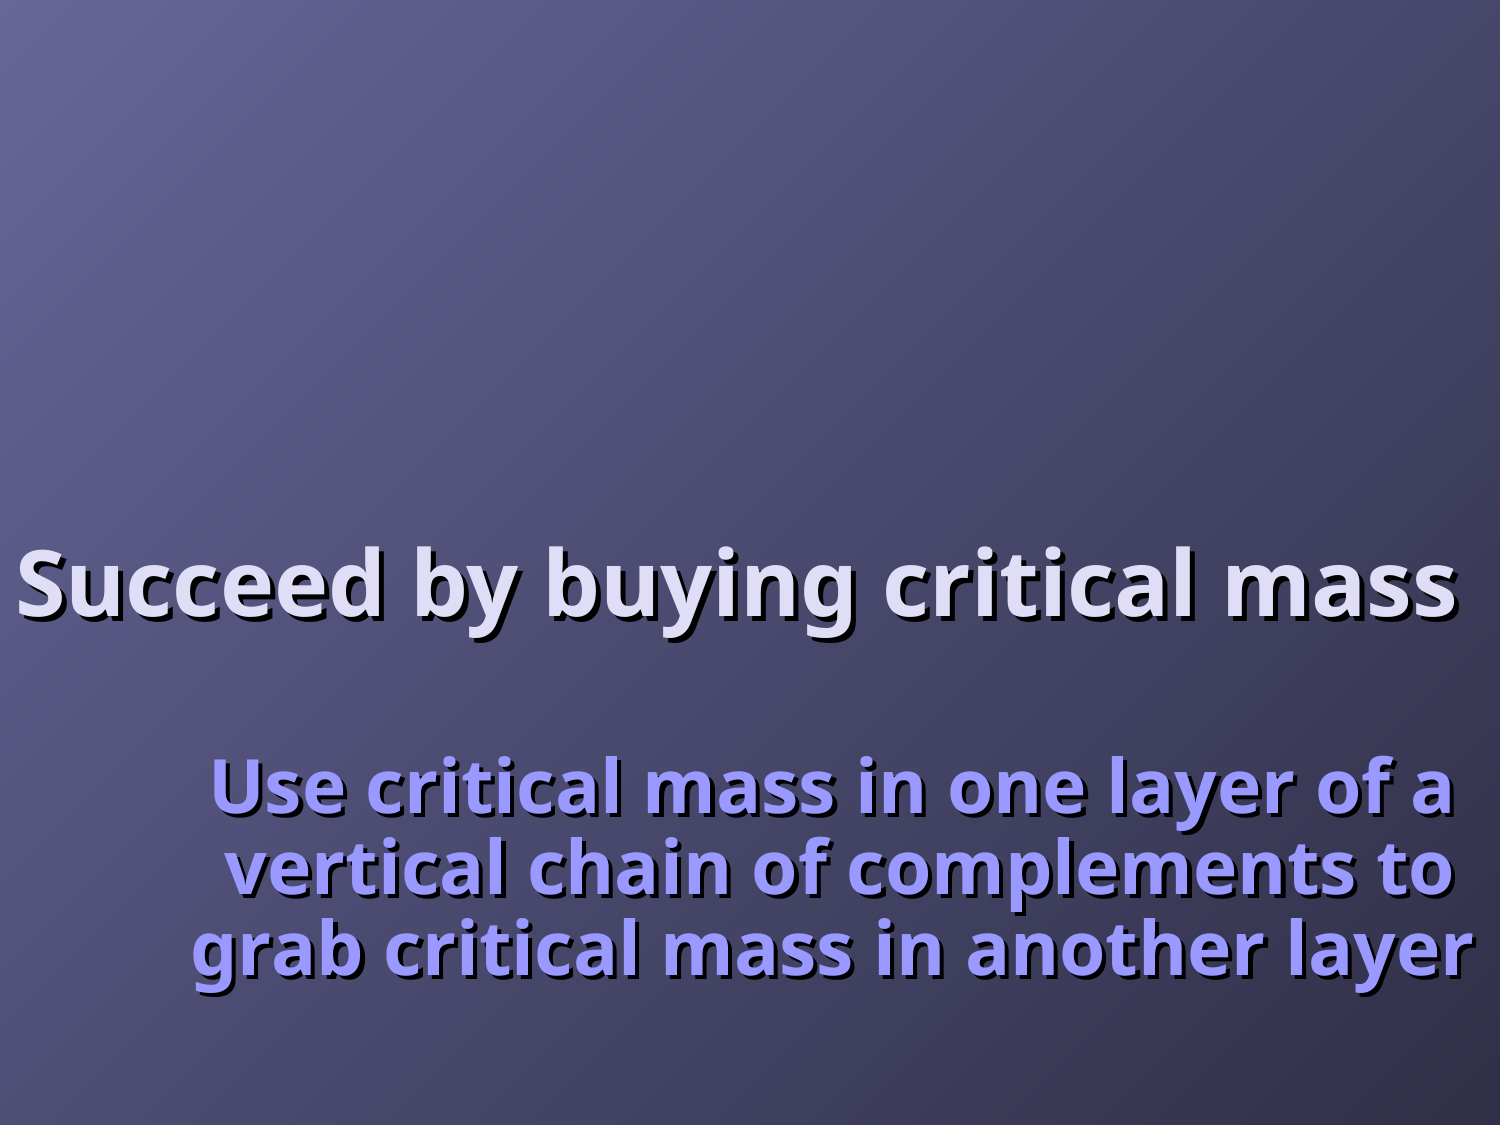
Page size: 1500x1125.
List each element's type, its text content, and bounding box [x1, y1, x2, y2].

text_box Use critical mass in one layer of a vertical chain of complements to grab critical mass in another layer [175, 741, 1491, 1000]
title Succeed by buying critical mass [0, 487, 1500, 676]
